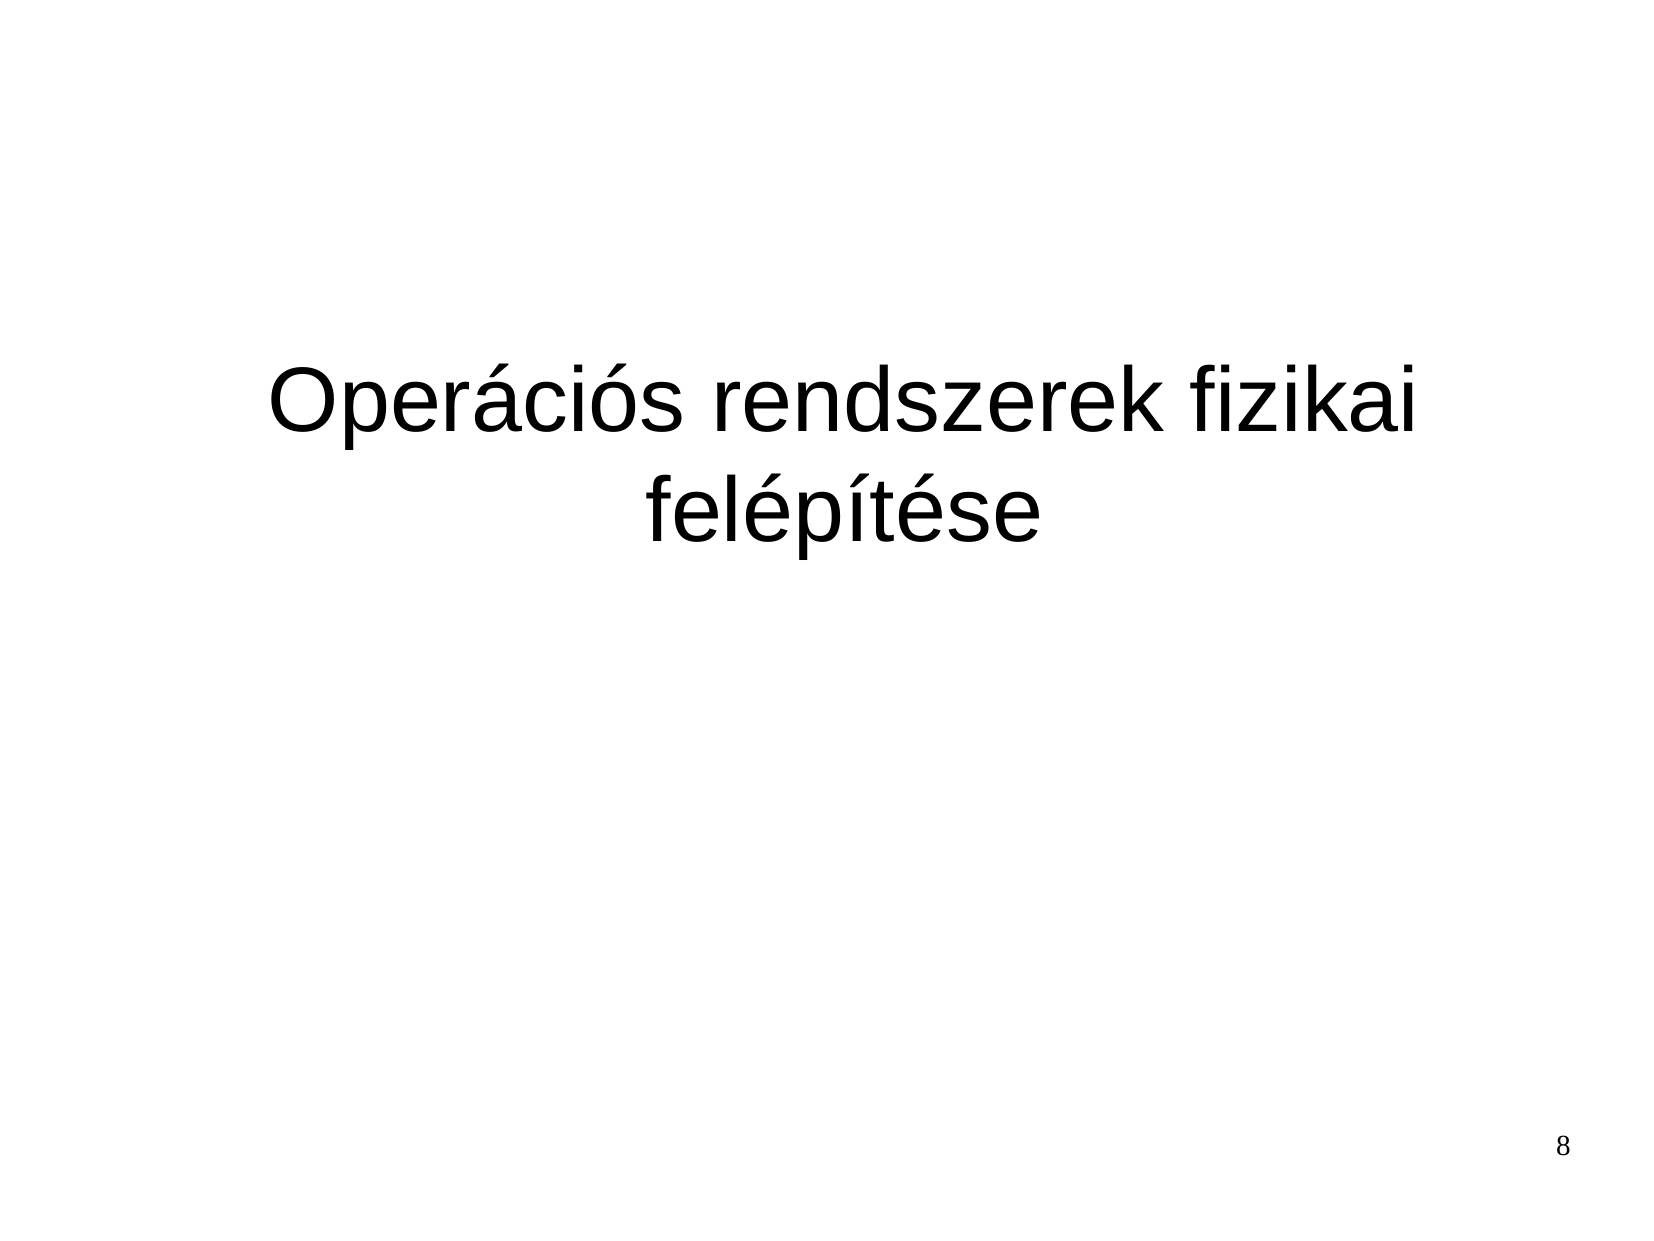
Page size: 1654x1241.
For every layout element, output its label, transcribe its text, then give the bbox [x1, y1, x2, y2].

title Operációs rendszerek fizikai felépítése [124, 346, 1530, 554]
